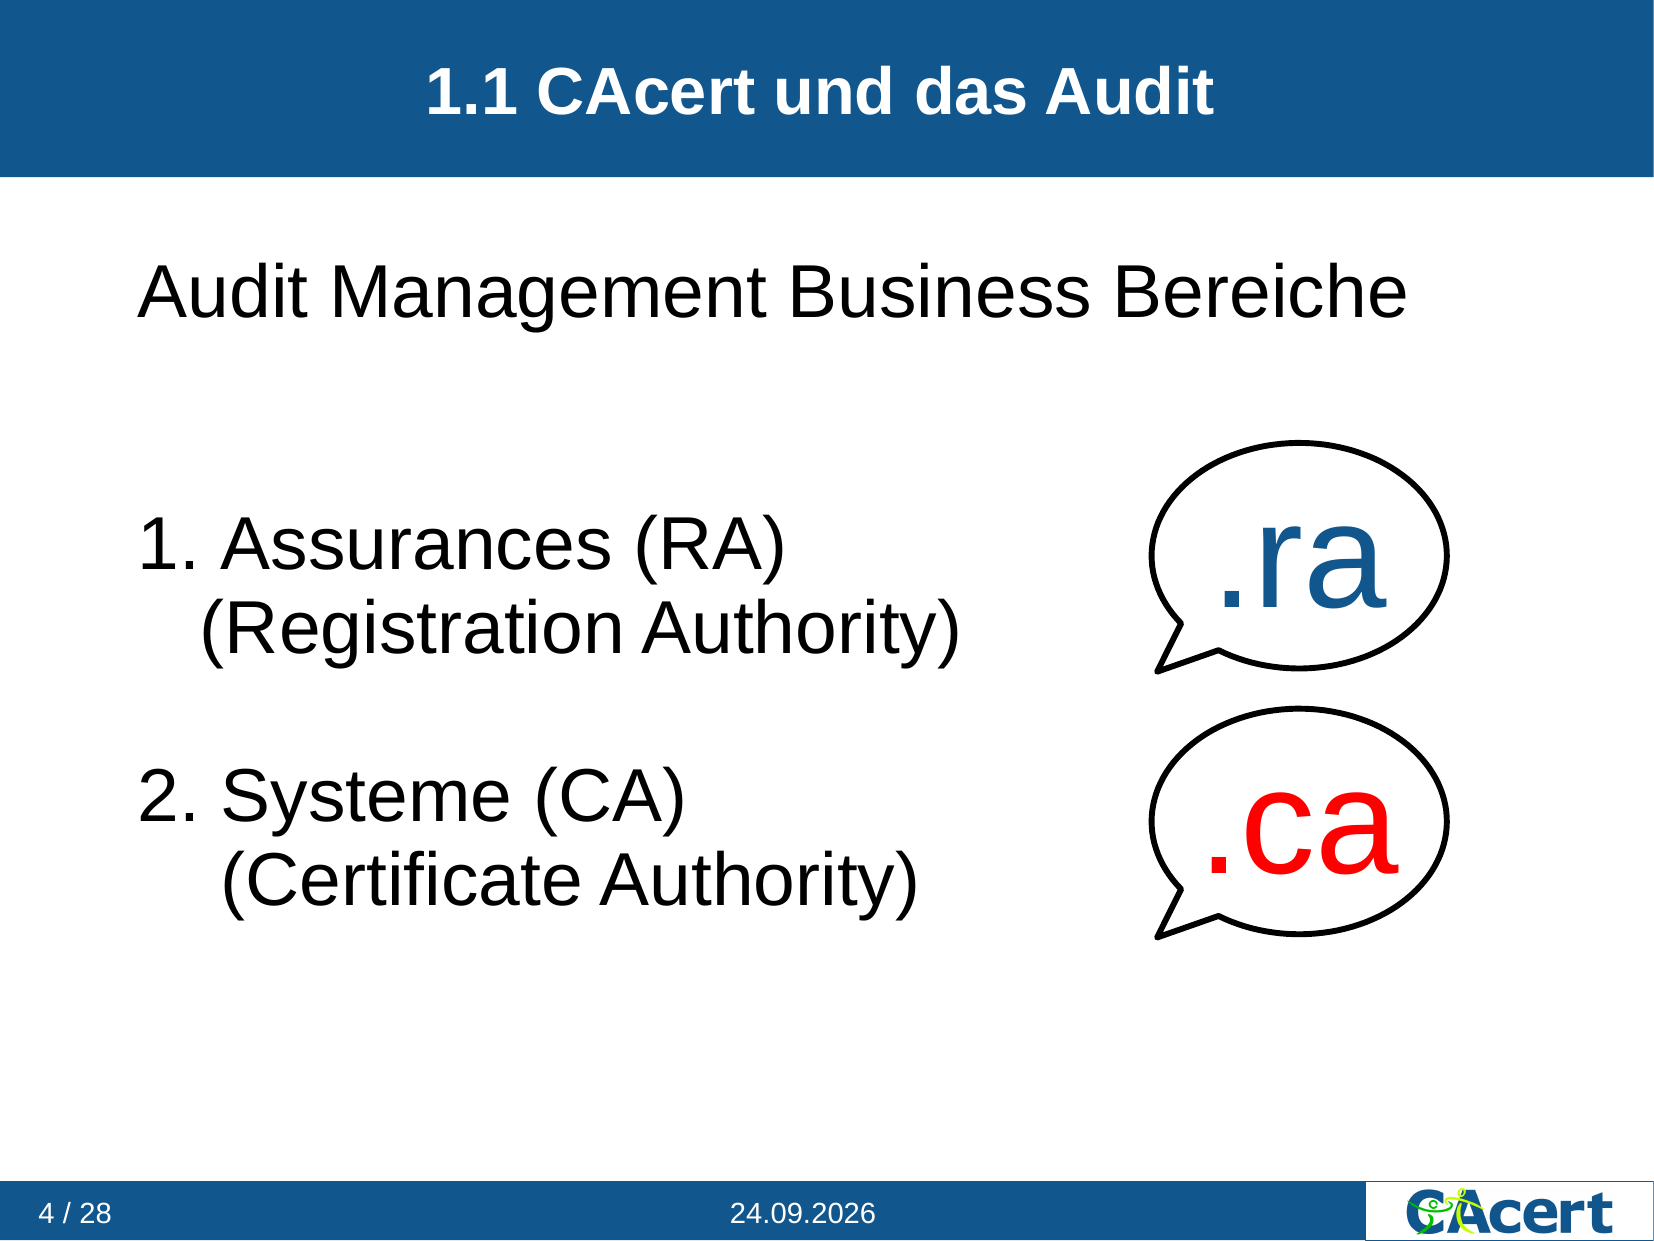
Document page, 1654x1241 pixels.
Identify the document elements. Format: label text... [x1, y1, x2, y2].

title 1.1 CAcert und das Audit [76, 17, 1565, 166]
text_box Audit Management Business Bereiche Assurances (RA) (Registration Authority) Systeme (CA) (Certificate Authority) [122, 241, 1425, 1004]
text_box .ra [1151, 442, 1447, 672]
picture [1406, 1187, 1613, 1235]
text_box .ca [1151, 708, 1447, 938]
